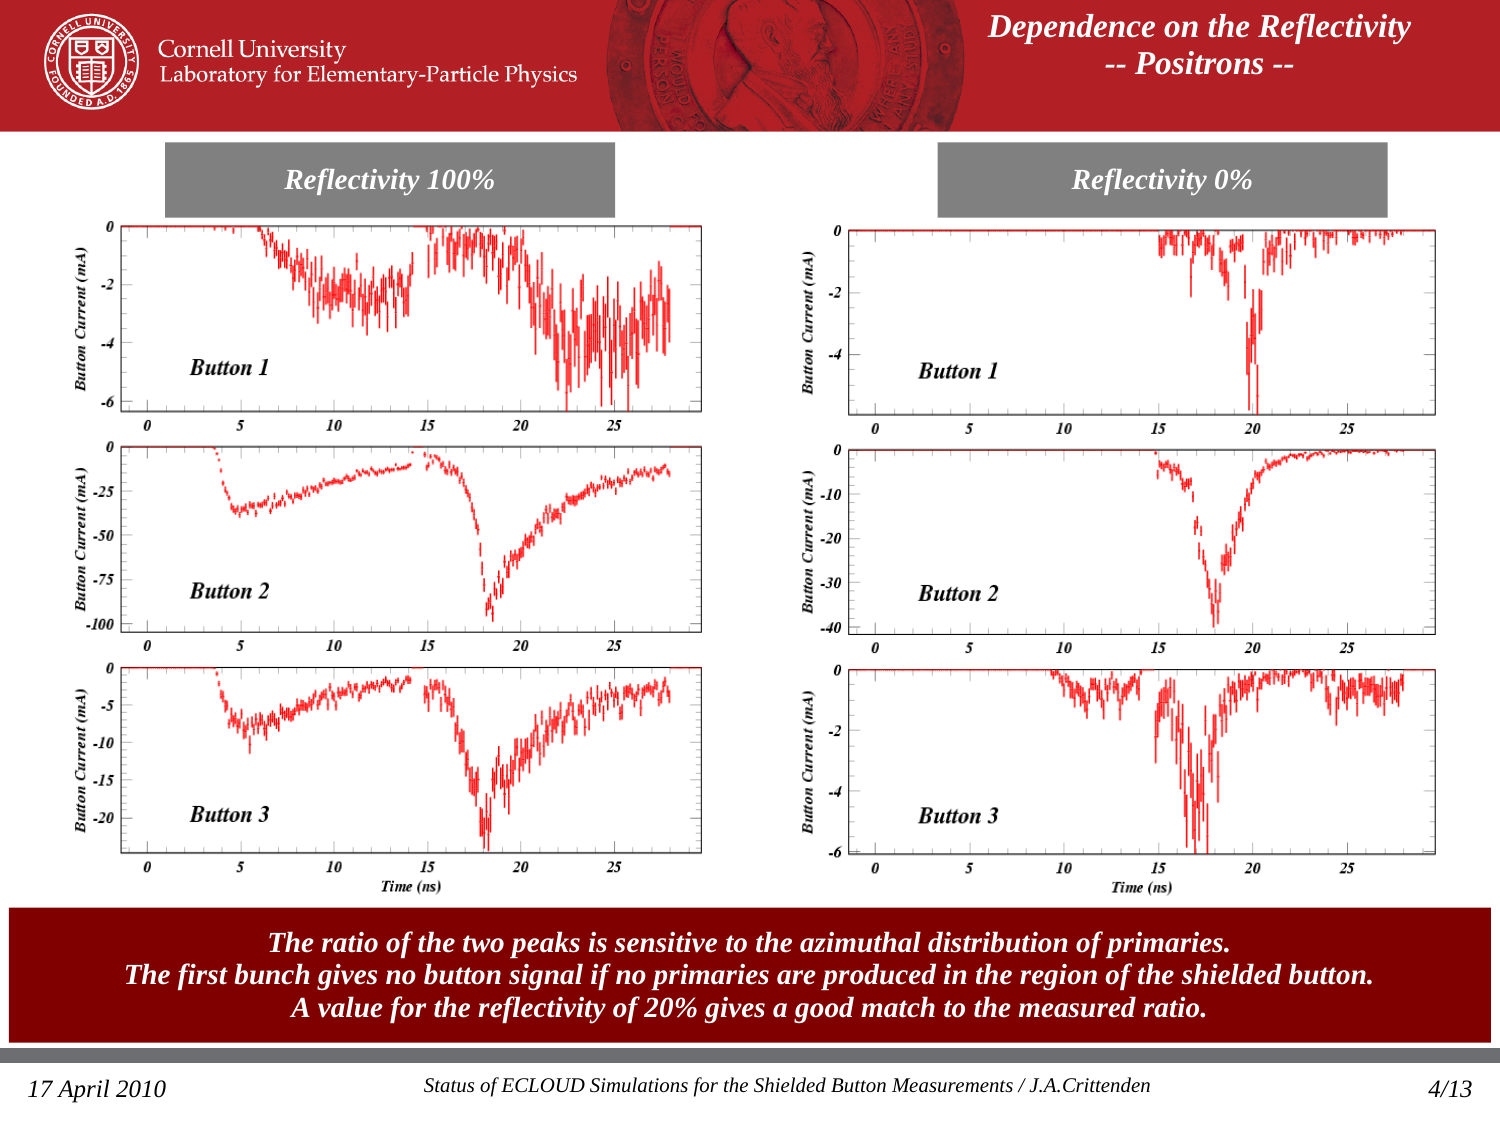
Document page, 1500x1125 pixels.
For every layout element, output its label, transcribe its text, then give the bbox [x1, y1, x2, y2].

picture [787, 220, 1448, 901]
text_box The ratio of the two peaks is sensitive to the azimuthal distribution of primaries. The first bunch gives no button signal if no primaries are produced in the region of the shielded button. A value for the reflectivity of 20% gives a good match to the measured ratio. [8, 907, 1491, 1043]
text_box Dependence on the Reflectivity -- Positrons -- [899, 0, 1500, 113]
text_box Reflectivity 100% [165, 142, 616, 218]
picture [58, 219, 719, 899]
text_box Reflectivity 0% [937, 142, 1388, 218]
picture [0, 0, 1500, 132]
